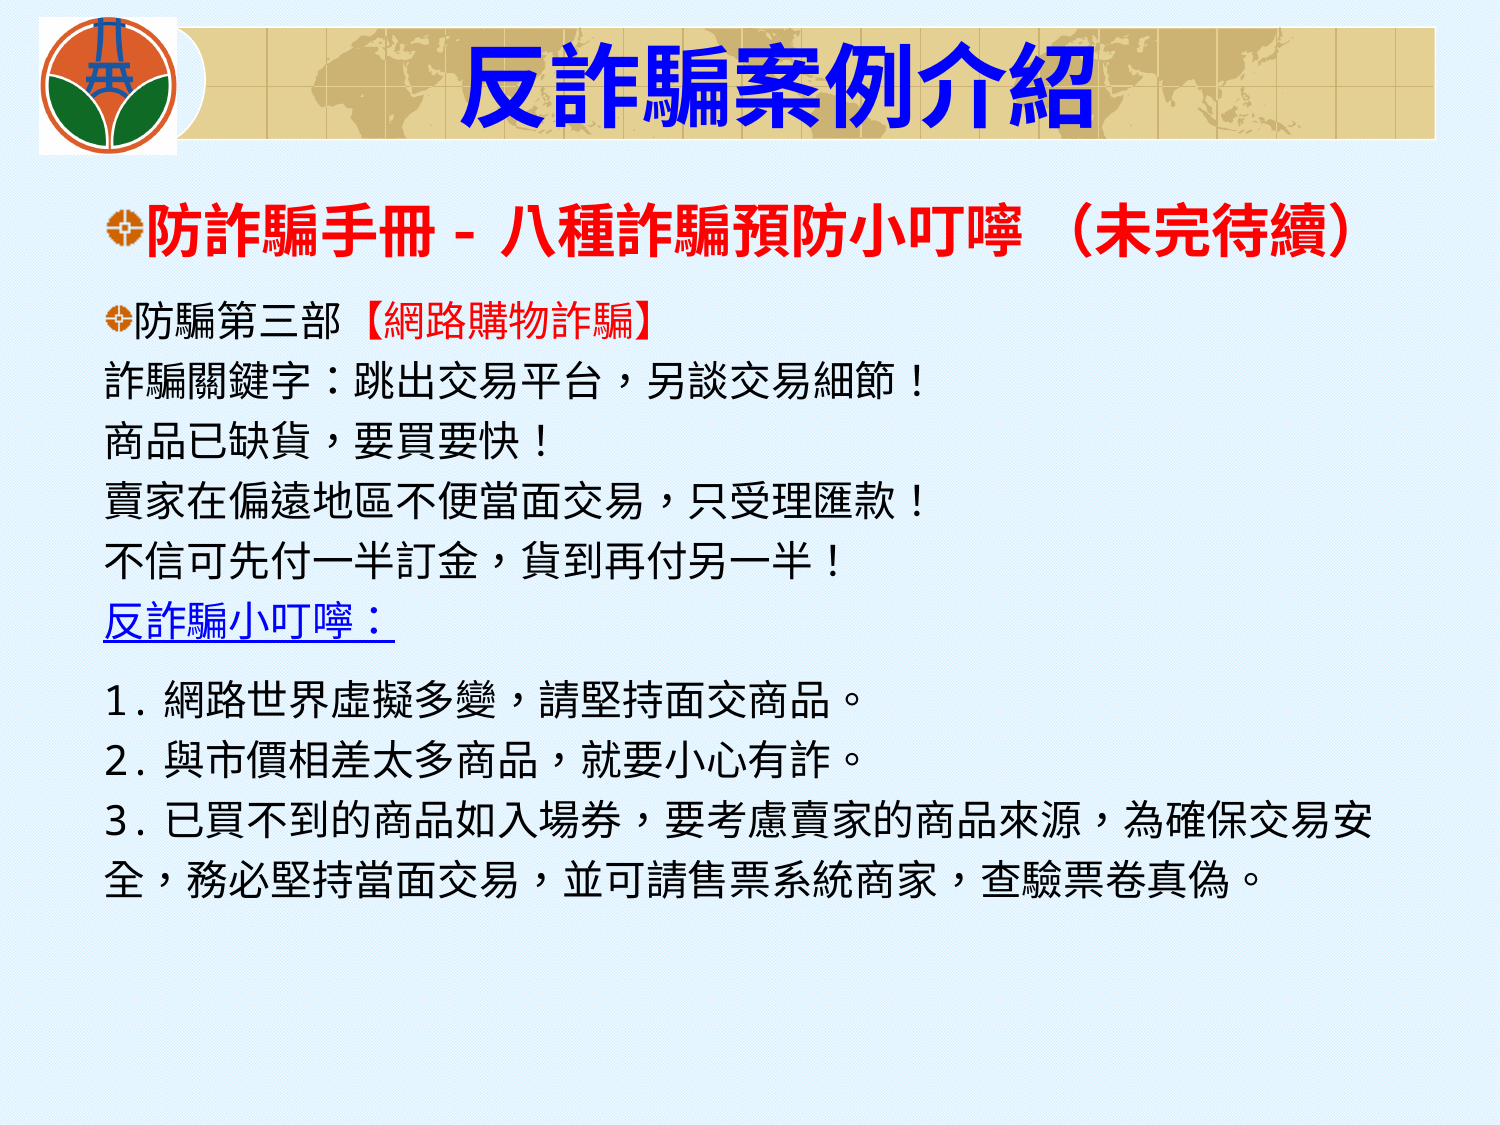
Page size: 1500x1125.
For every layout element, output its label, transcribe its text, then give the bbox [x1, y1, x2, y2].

picture [0, 0, 1500, 1125]
text_box 反詐騙案例介紹 [442, 19, 1117, 149]
list 防詐騙手冊-八種詐騙預防小叮嚀 （未完待續） 防騙第三部【網路購物詐騙】 詐騙關鍵字：跳出交易平台，另談交易細節！ 商品已缺貨，要買要快！ 賣家在偏遠地區不便當面交易，只受理匯款！ 不信可先付一半訂金，貨到再付另一半！ 反詐騙小叮嚀： 1.網路世界虛擬多變，請堅持面交商品。 2.與市價相差太多商品，就要小心有詐。 3.已買不到的商品如入場券，要考慮賣家的商品來源，為確保交易安全，務必堅持當面交易，並可請售票系統商家，查驗票卷真偽。 [88, 172, 1424, 1047]
